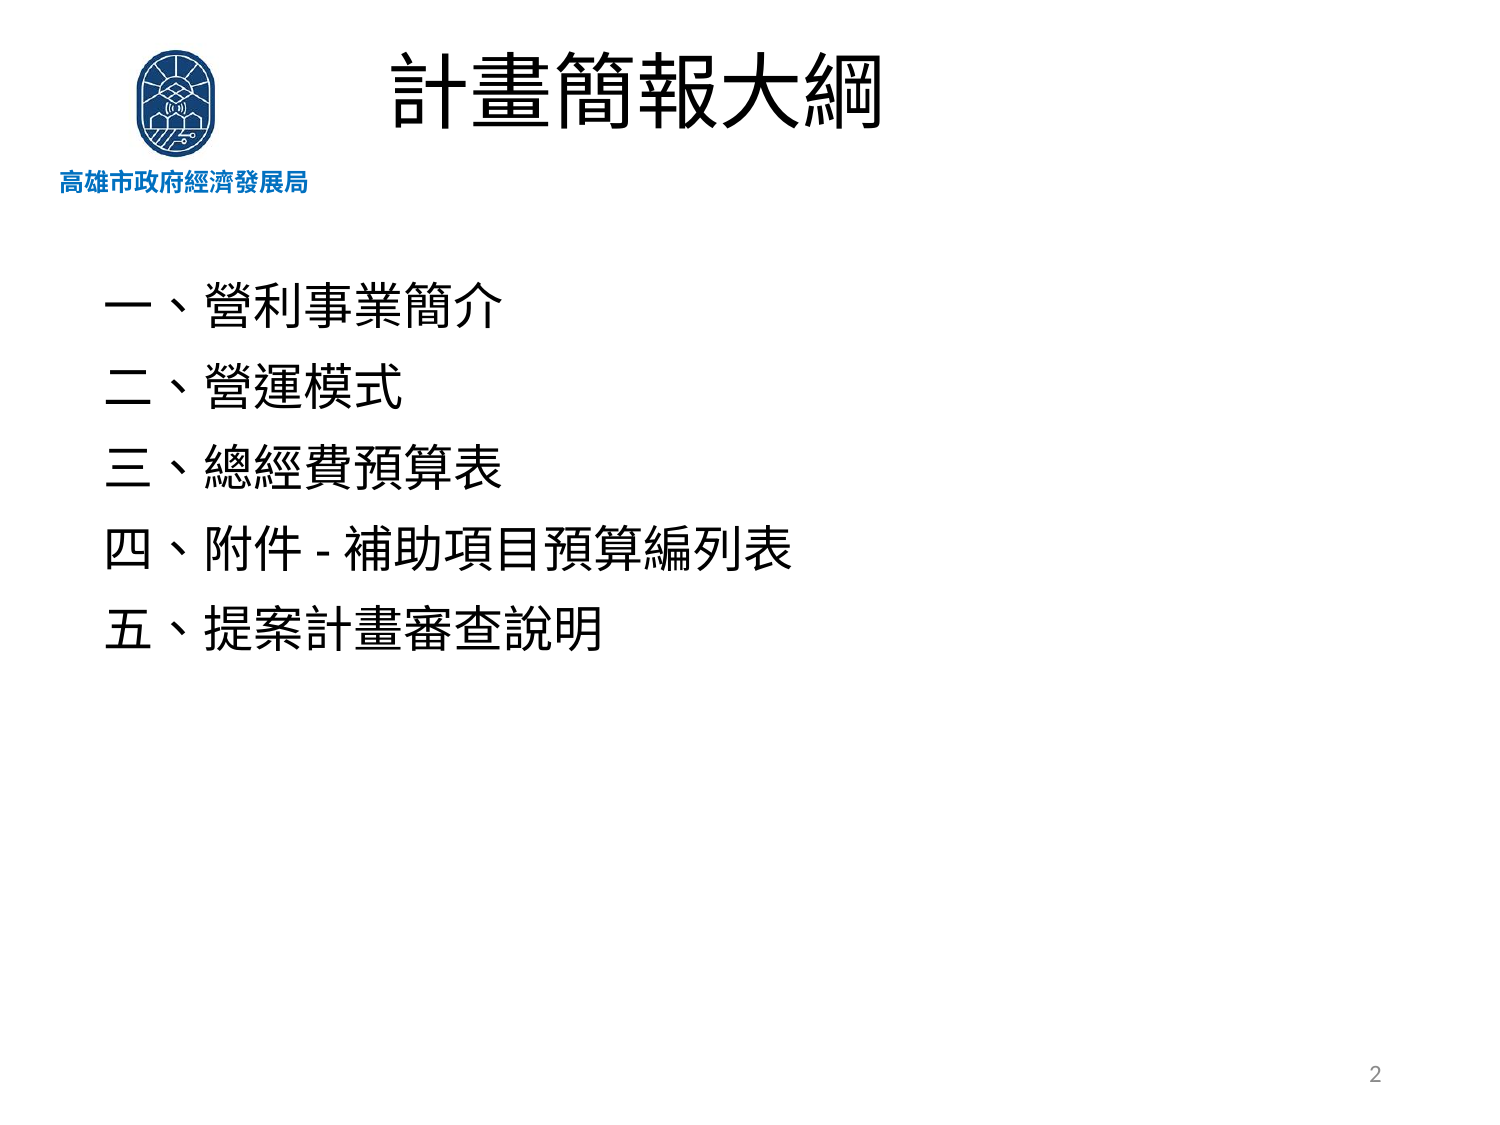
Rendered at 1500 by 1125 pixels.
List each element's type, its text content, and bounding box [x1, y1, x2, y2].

text_box 計畫簡報大綱 [371, 42, 1414, 194]
slide_number <編號> [1059, 1042, 1397, 1103]
picture [103, 30, 248, 176]
text_box 一、營利事業簡介 二、營運模式 三、總經費預算表 四、附件-補助項目預算編列表 五、提案計畫審查說明 [88, 267, 1439, 846]
